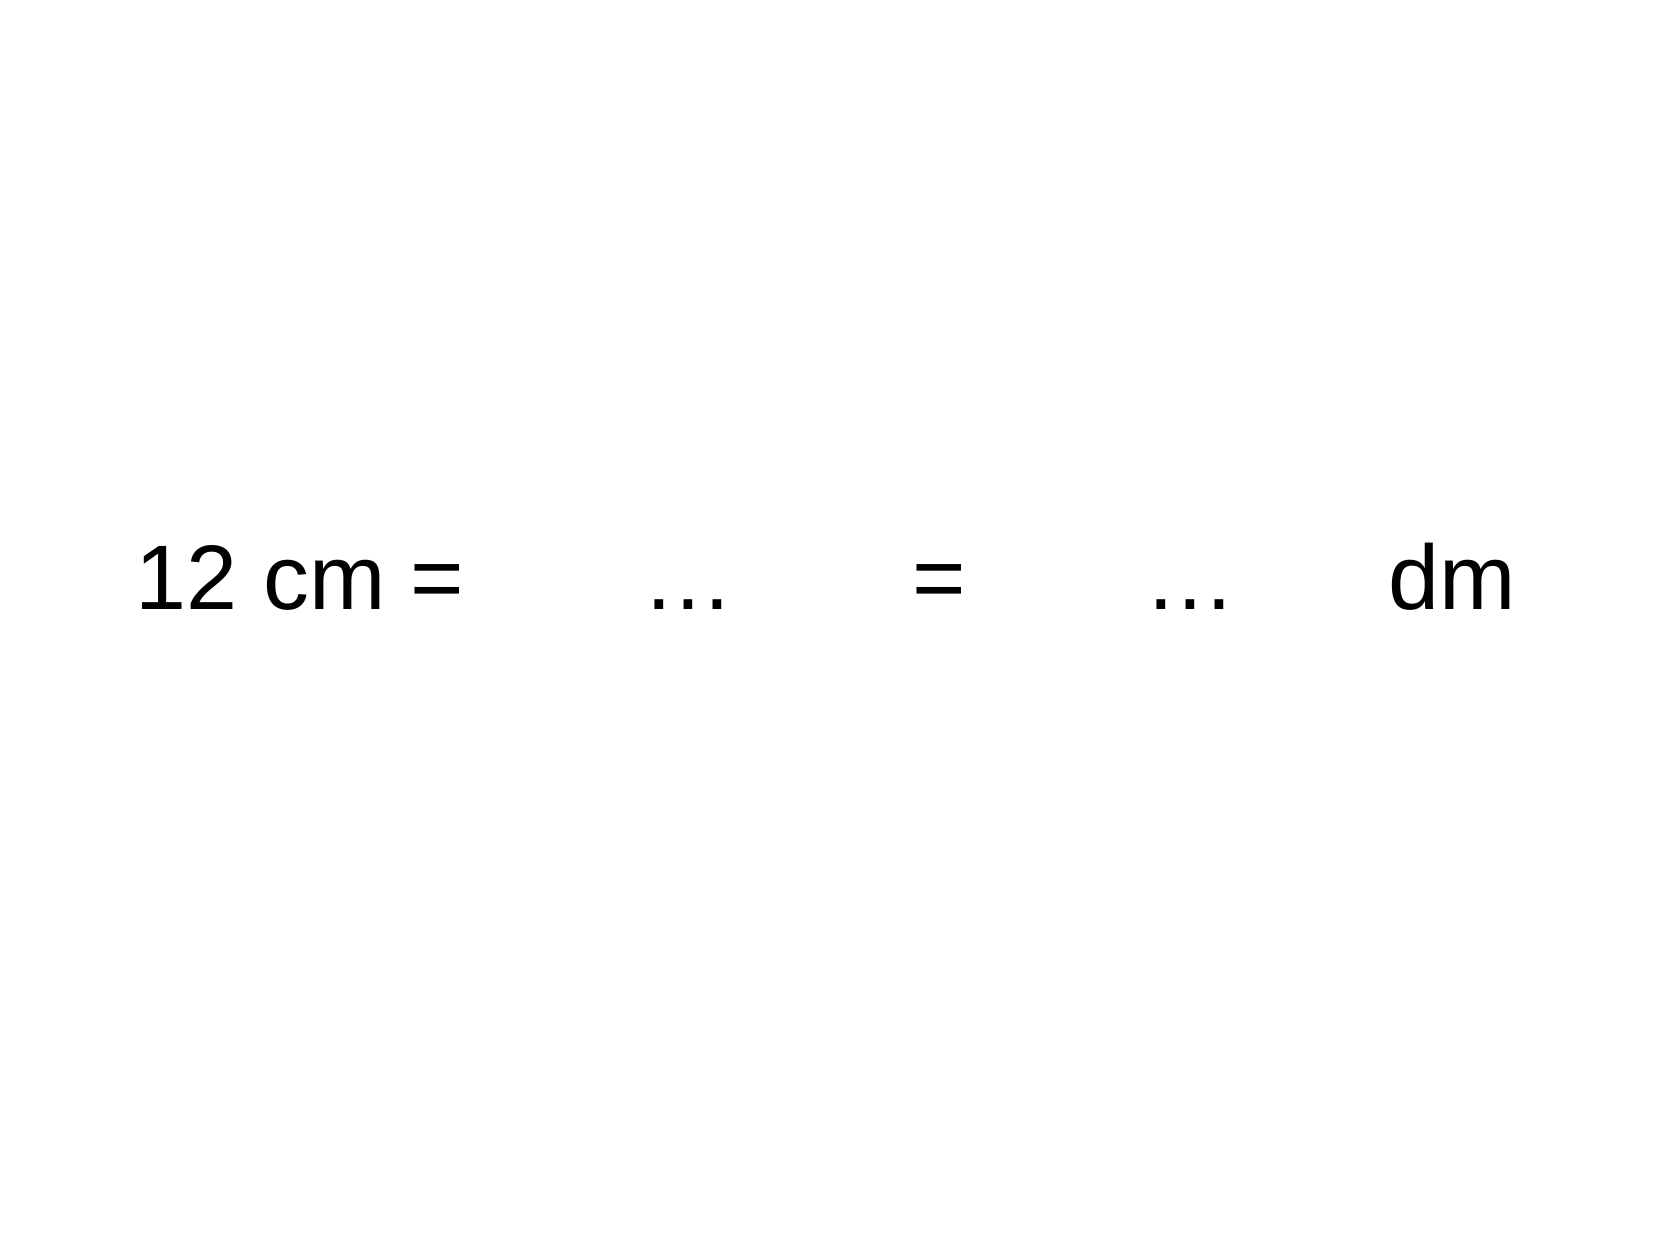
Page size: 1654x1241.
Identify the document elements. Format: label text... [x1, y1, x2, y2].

subtitle 12 cm = … = … dm [82, 47, 1571, 1109]
